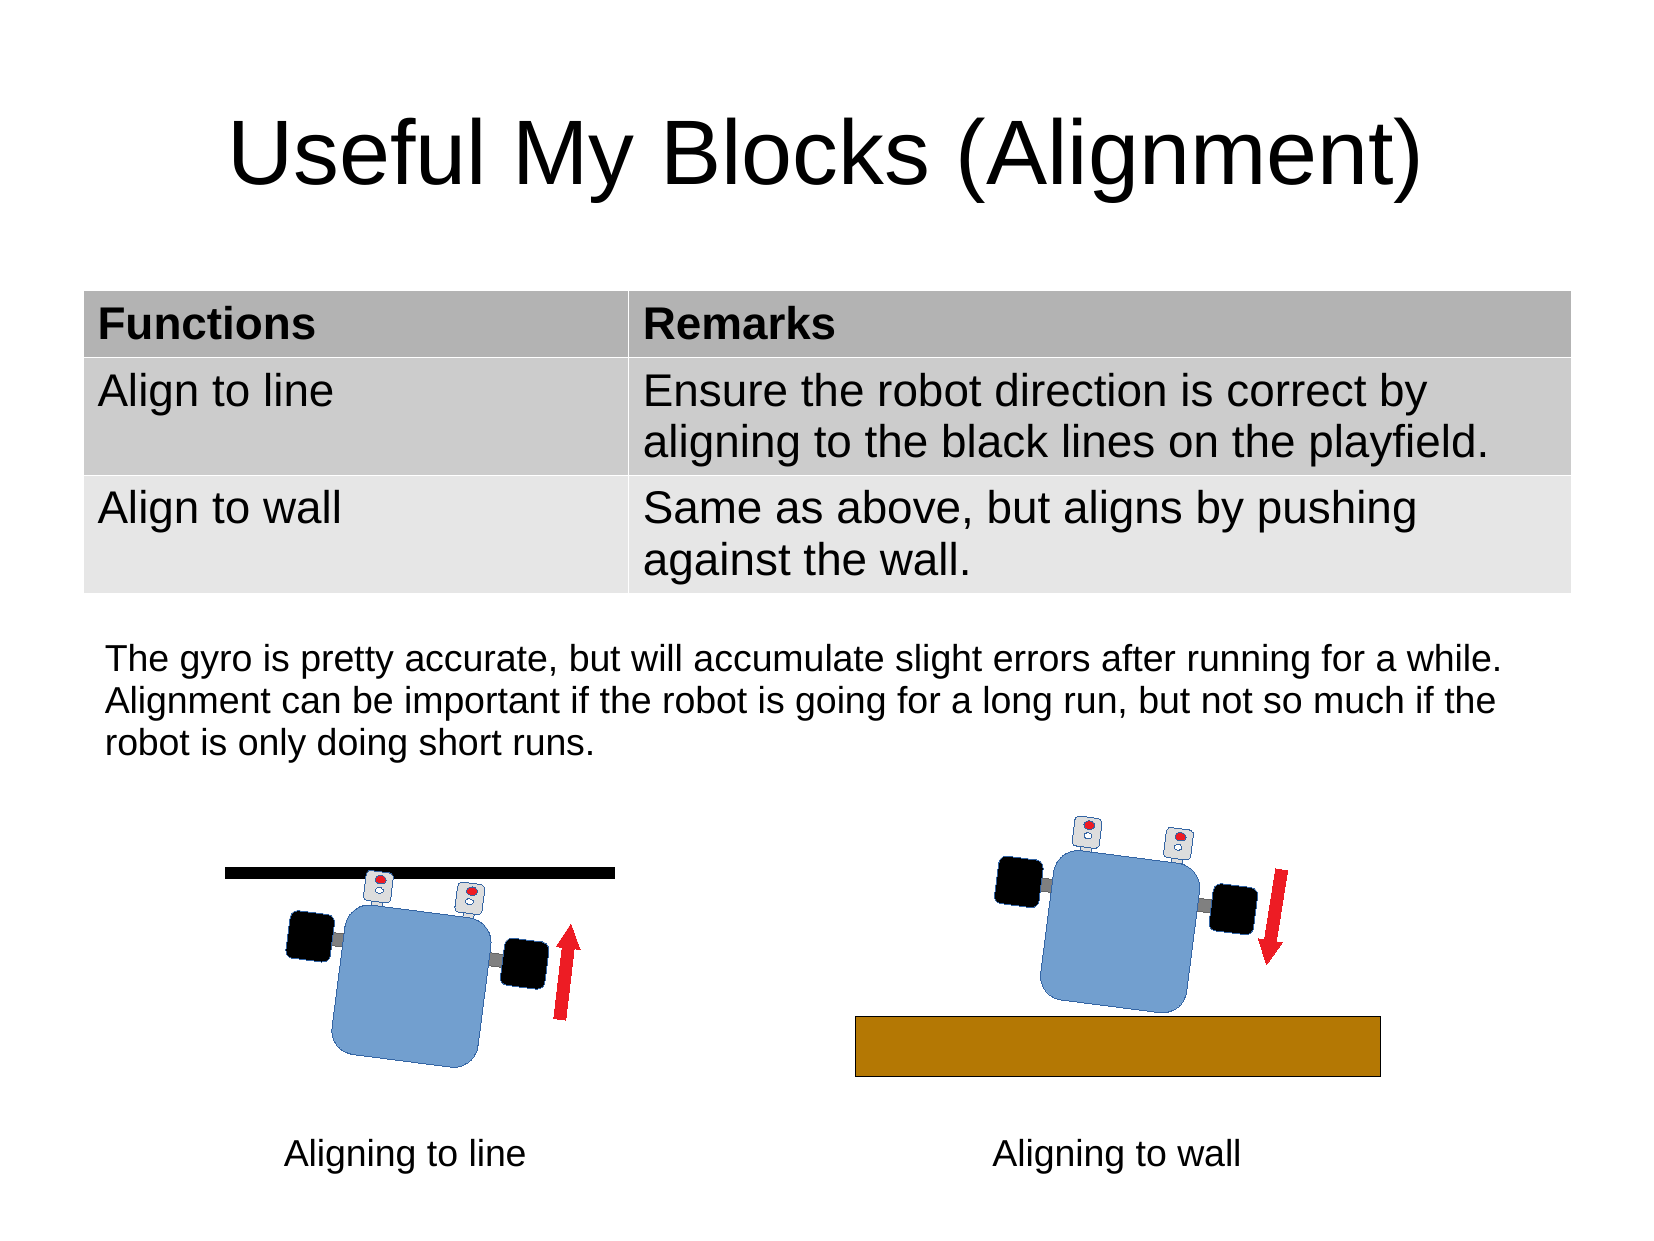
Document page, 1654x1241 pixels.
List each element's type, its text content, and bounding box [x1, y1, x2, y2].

table_cell Same as above, but aligns by pushing against the wall. [629, 476, 1571, 593]
table_cell Ensure the robot direction is correct by aligning to the black lines on the playfield. [629, 358, 1571, 475]
title Useful My Blocks (Alignment) [82, 49, 1571, 257]
text_box Aligning to line [269, 1125, 690, 1182]
text_box [285, 870, 549, 1068]
text_box [994, 816, 1258, 1013]
table_header Functions [84, 291, 628, 357]
table_cell Align to wall [84, 476, 628, 593]
text_box The gyro is pretty accurate, but will accumulate slight errors after running for a while. Alignment can be important if the robot is going for a long run, but not so much if the robot is only doing short runs. [90, 630, 1561, 813]
text_box Aligning to wall [977, 1125, 1398, 1182]
text_box [855, 1016, 1381, 1077]
table_cell Align to line [84, 358, 628, 475]
text_box [553, 924, 581, 1021]
table_header Remarks [629, 291, 1571, 357]
text_box [1258, 868, 1288, 965]
